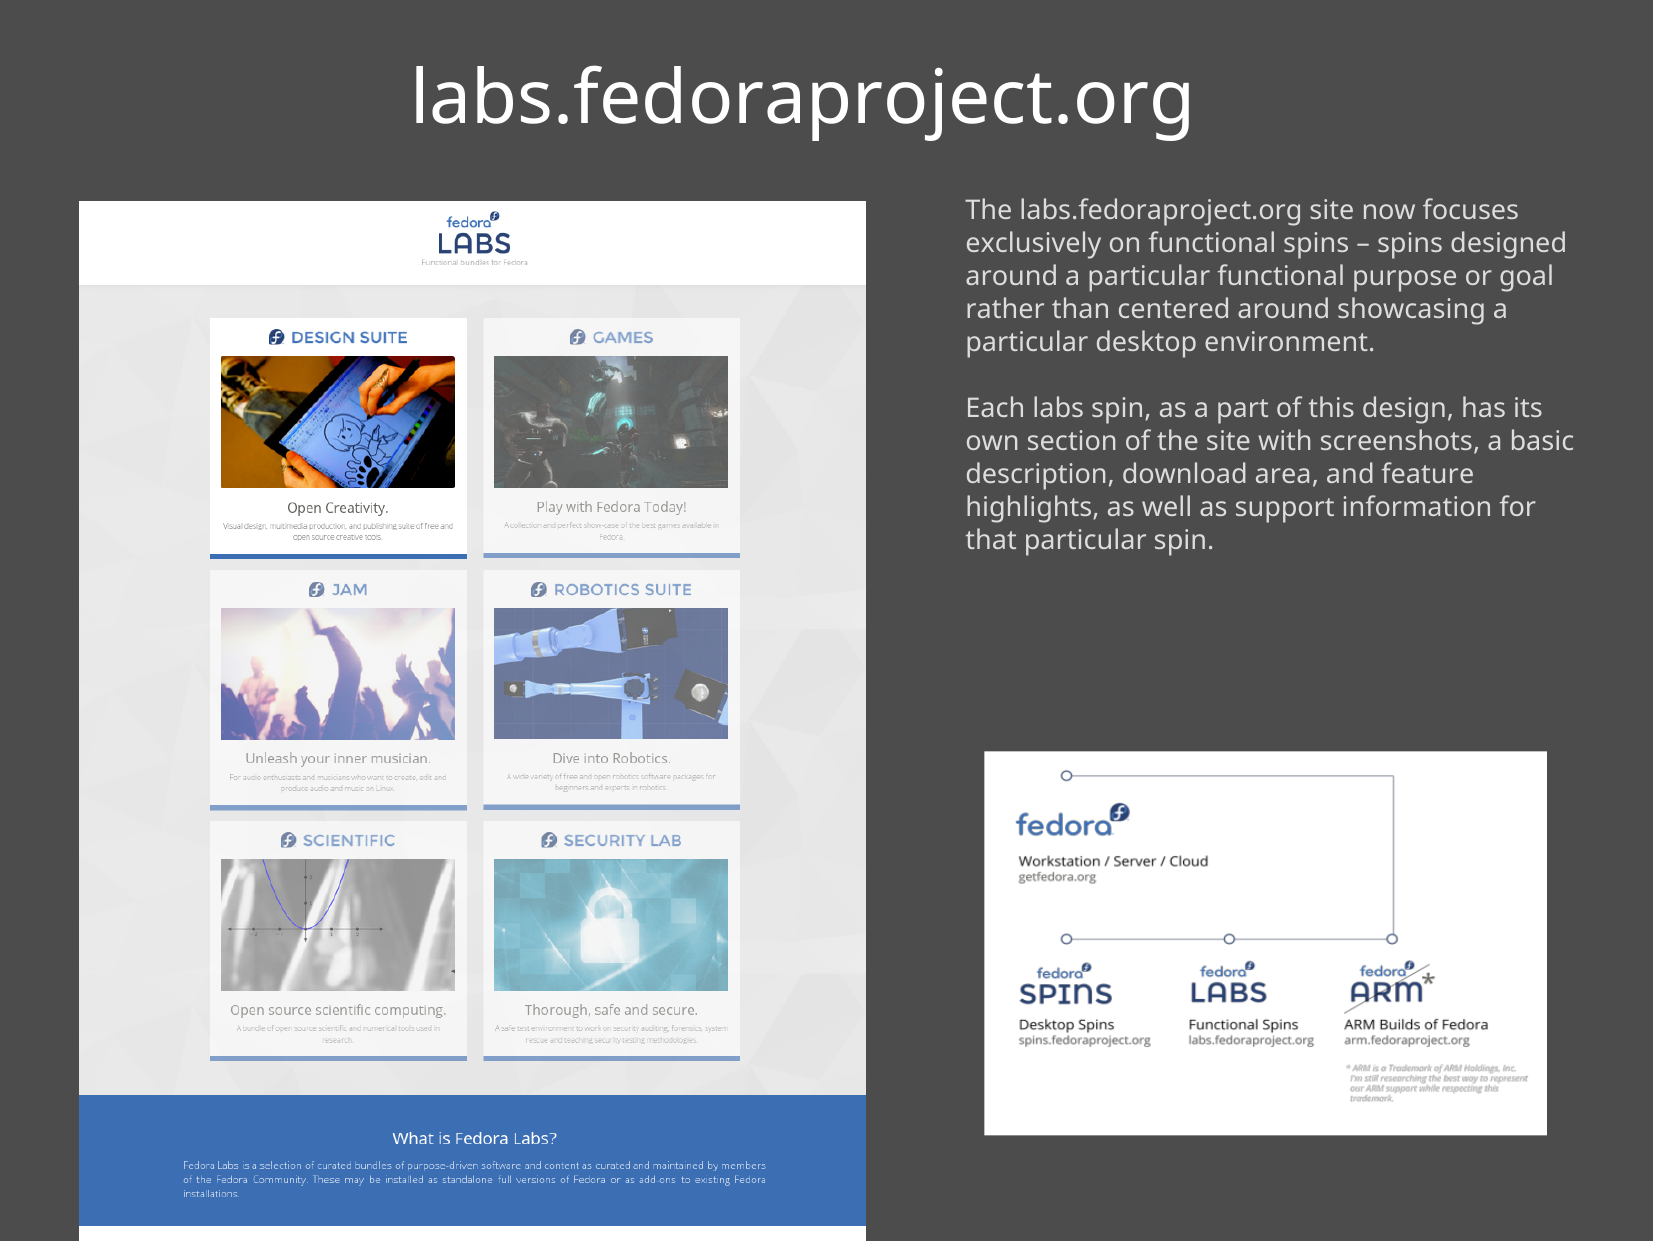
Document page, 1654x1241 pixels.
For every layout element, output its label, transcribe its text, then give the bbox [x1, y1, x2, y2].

picture [994, 750, 1550, 1122]
title labs.fedoraproject.org [53, 0, 1554, 233]
title The labs.fedoraproject.org site now focuses exclusively on functional spins – spins designed around a particular functional purpose or goal rather than centered around showcasing a particular desktop environment. Each labs spin, as a part of this design, has its own section of the site with screenshots, a basic description, download area, and feature highlights, as well as support information for that particular spin. [965, 194, 1590, 555]
text_box [984, 751, 1547, 1136]
picture [79, 201, 866, 1241]
